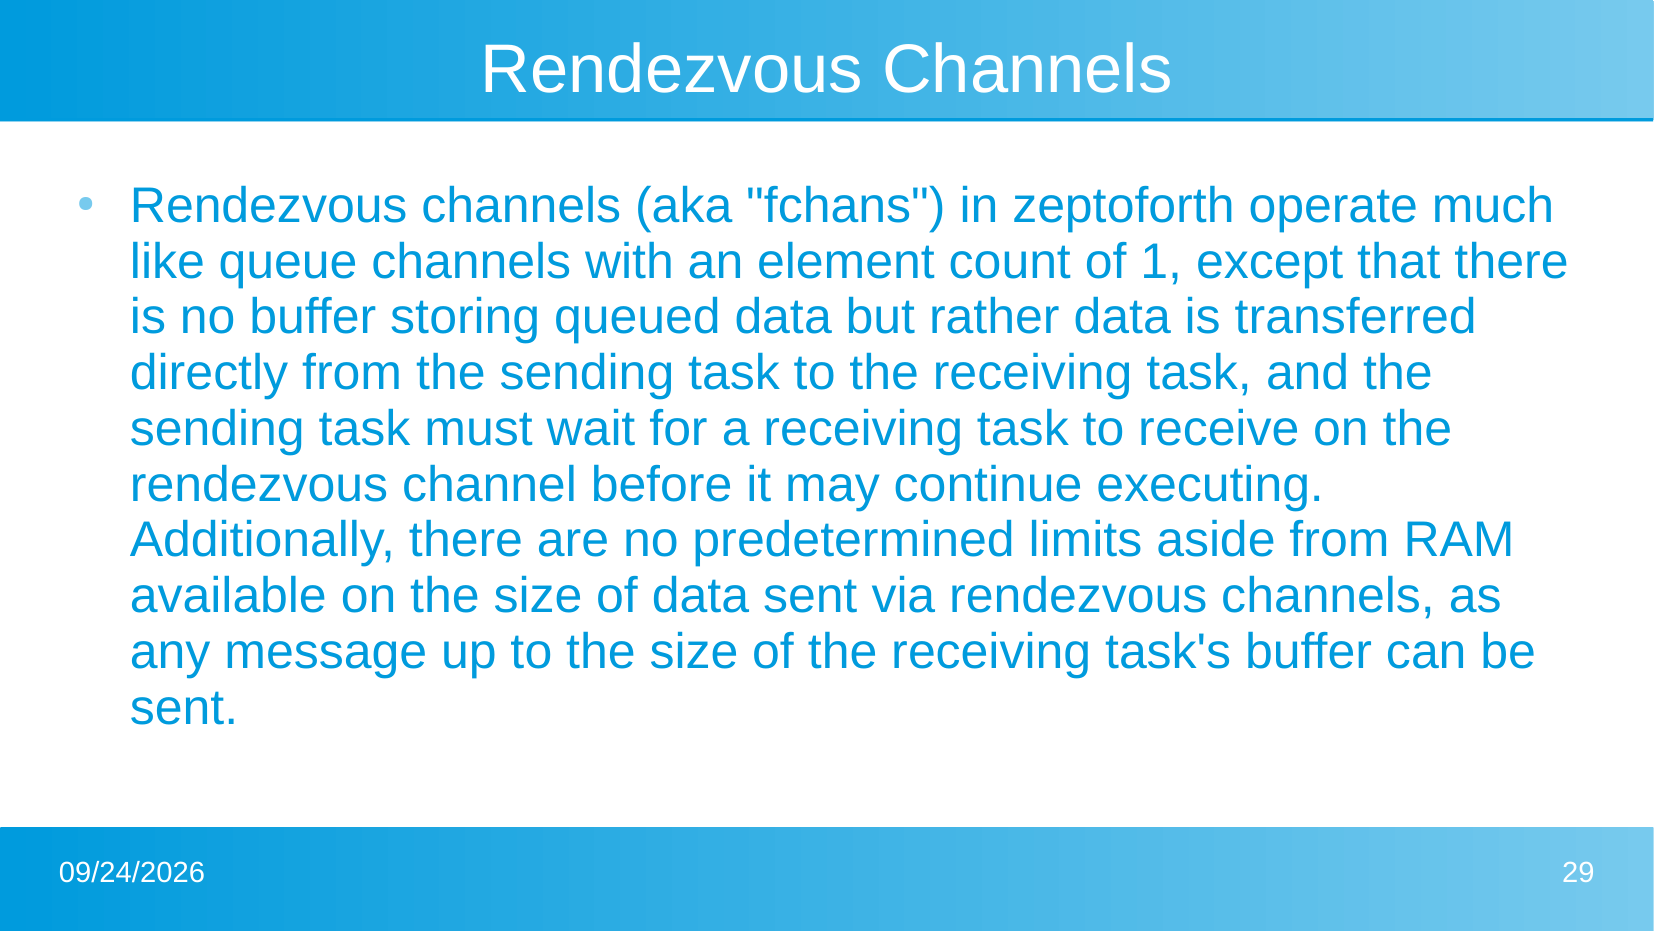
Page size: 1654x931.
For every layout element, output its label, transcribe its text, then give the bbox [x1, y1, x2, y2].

title Rendezvous Channels [59, 29, 1595, 108]
list Rendezvous channels (aka "fchans") in zeptoforth operate much like queue channels with an element count of 1, except that there is no buffer storing queued data but rather data is transferred directly from the sending task to the receiving task, and the sending task must wait for a receiving task to receive on the rendezvous channel before it may continue executing. Additionally, there are no predetermined limits aside from RAM available on the size of data sent via rendezvous channels, as any message up to the size of the receiving task's buffer can be sent. [59, 177, 1595, 768]
